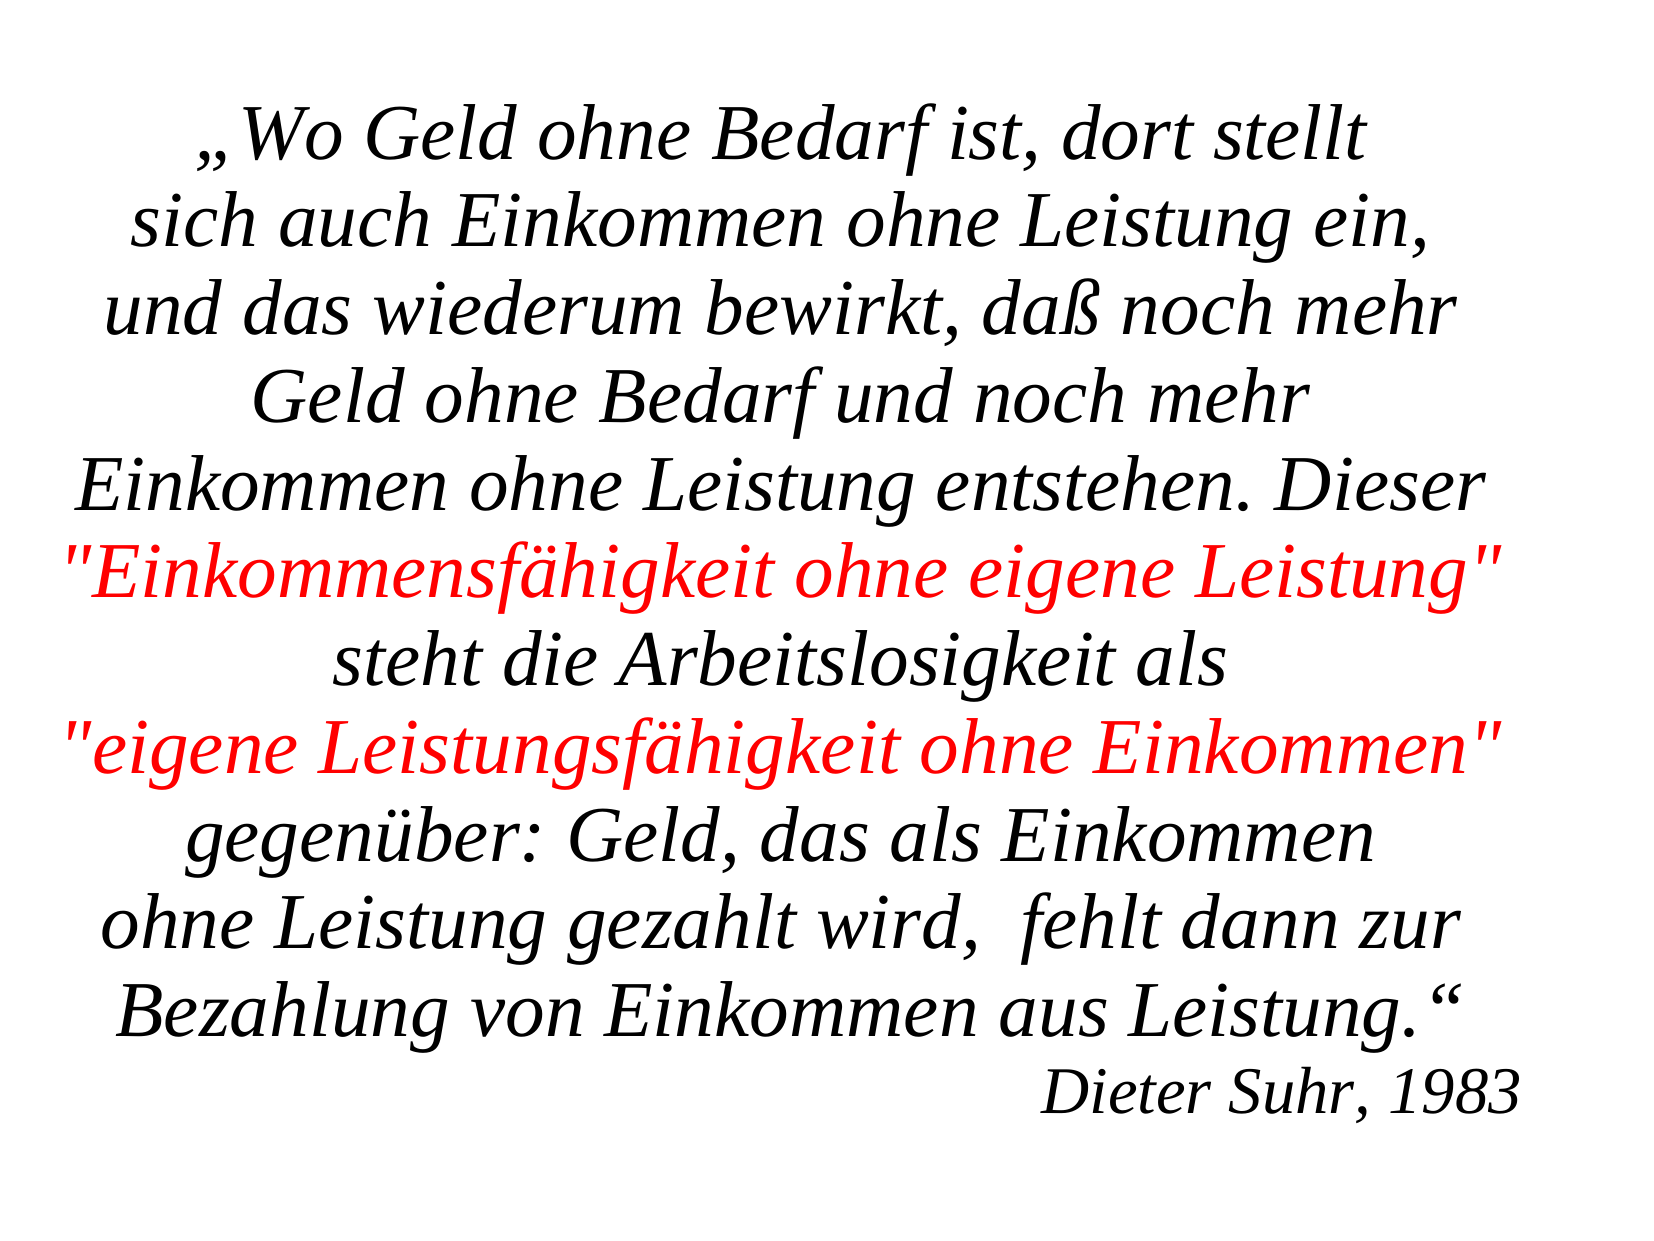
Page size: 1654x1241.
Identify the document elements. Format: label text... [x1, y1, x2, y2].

text_box „Wo Geld ohne Bedarf ist, dort stellt sich auch Einkommen ohne Leistung ein, und das wiederum bewirkt, daß noch mehr Geld ohne Bedarf und noch mehr Einkommen ohne Leistung entstehen. Dieser "Einkommensfähigkeit ohne eigene Leistung" steht die Arbeitslosigkeit als "eigene Leistungsfähigkeit ohne Einkommen" gegenüber: Geld, das als Einkommen ohne Leistung gezahlt wird, fehlt dann zur Bezahlung von Einkommen aus Leistung.“ Dieter Suhr, 1983 [59, 88, 1523, 1129]
